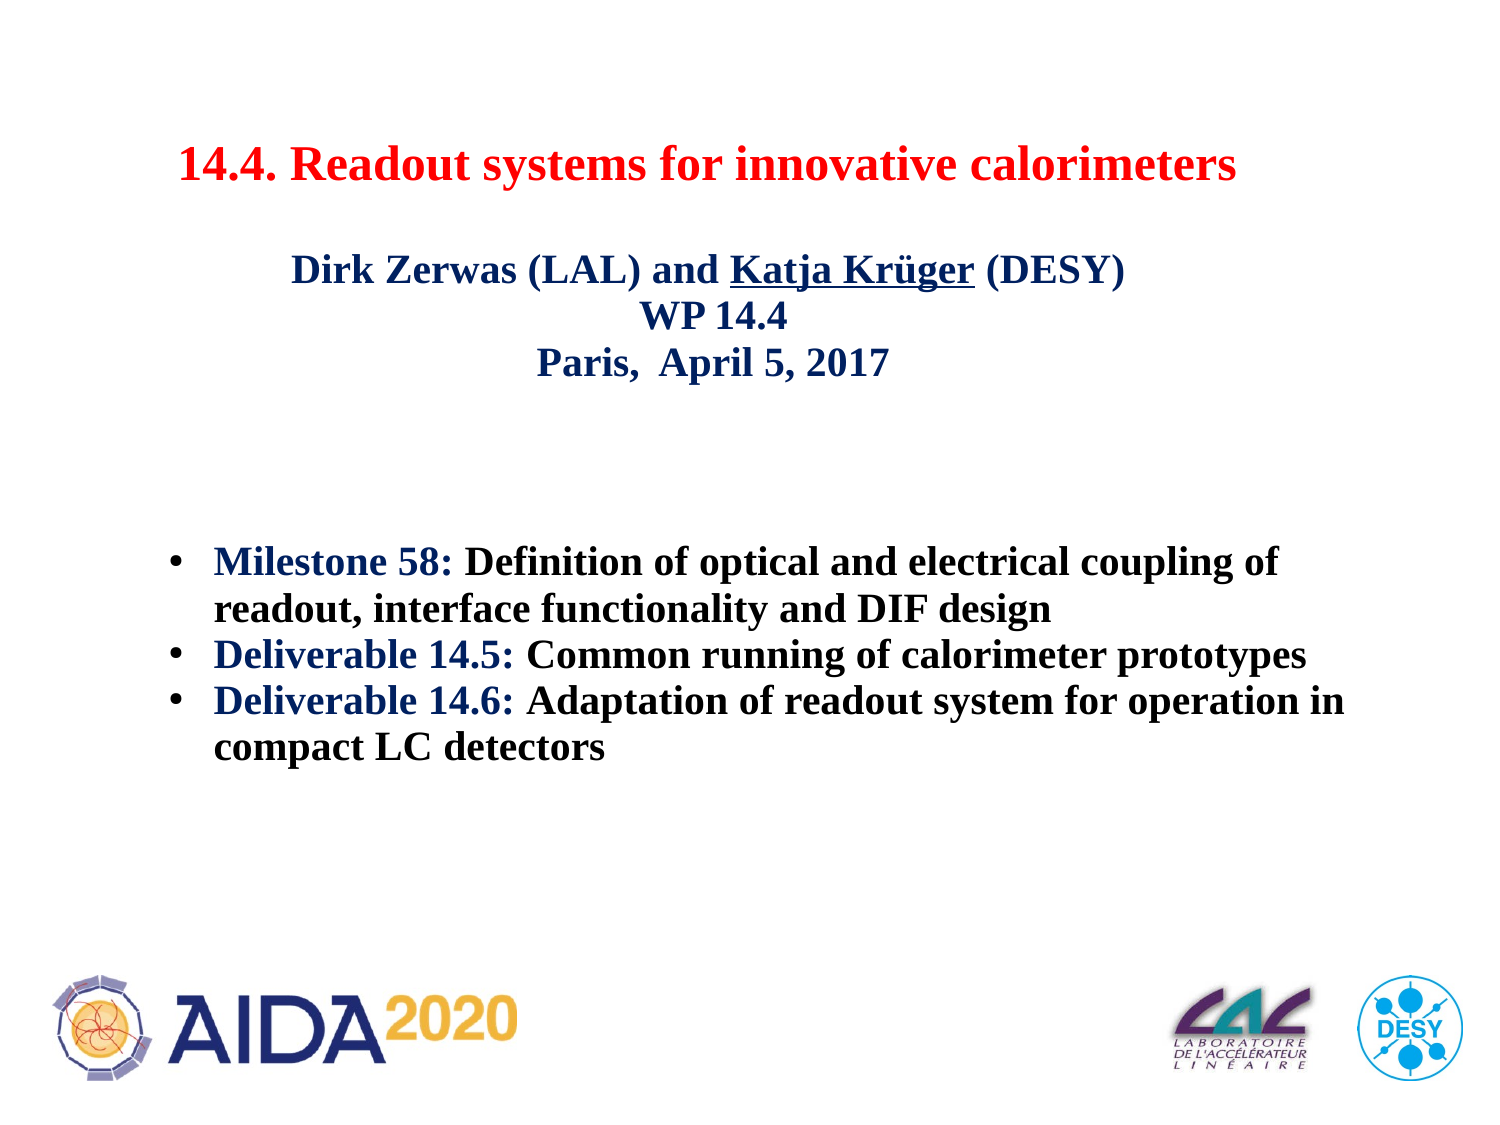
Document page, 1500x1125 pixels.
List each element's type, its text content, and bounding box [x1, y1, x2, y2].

text_box 14.4. Readout systems for innovative calorimeters Dirk Zerwas (LAL) and Katja Krüger (DESY) WP 14.4 Paris, April 5, 2017 [162, 128, 1265, 393]
picture [52, 975, 517, 1082]
picture [1162, 975, 1321, 1082]
text_box Milestone 58: Definition of optical and electrical coupling of readout, interface functionality and DIF design Deliverable 14.5: Common running of calorimeter prototypes Deliverable 14.6: Adaptation of readout system for operation in compact LC detectors [108, 484, 1438, 778]
picture [1357, 975, 1463, 1082]
